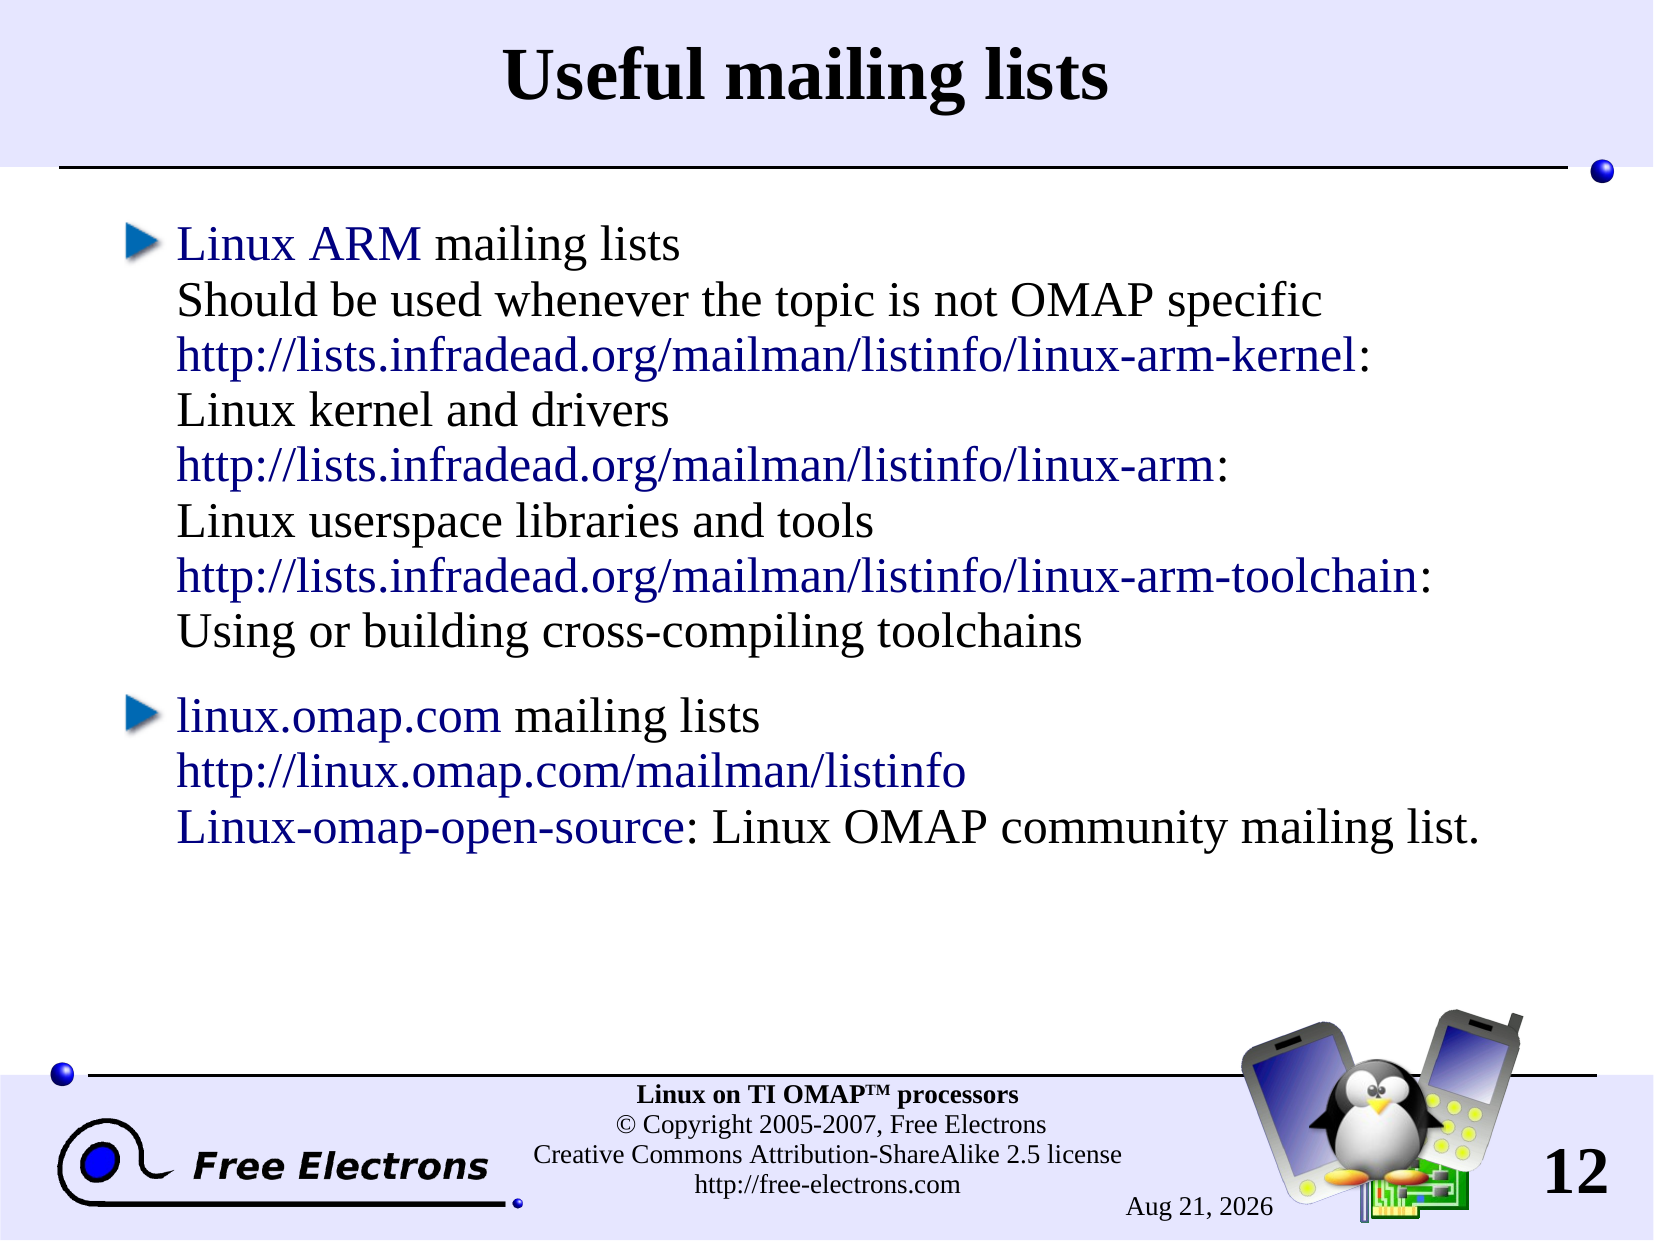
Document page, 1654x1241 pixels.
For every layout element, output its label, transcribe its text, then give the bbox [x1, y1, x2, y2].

picture [1231, 1007, 1538, 1241]
picture [50, 1107, 527, 1216]
list Linux ARM mailing lists Should be used whenever the topic is not OMAP specific http://lists.infradead.org/mailman/listinfo/linux-arm-kernel: Linux kernel and drivers http://lists.infradead.org/mailman/listinfo/linux-arm: Linux userspace libraries and tools http://lists.infradead.org/mailman/listinfo/linux-arm-toolchain: Using or building cross-compiling toolchains linux.omap.com mailing lists http://linux.omap.com/mailman/listinfo Linux-omap-open-source: Linux OMAP community mailing list. [105, 216, 1518, 1066]
title Useful mailing lists [60, 25, 1551, 124]
